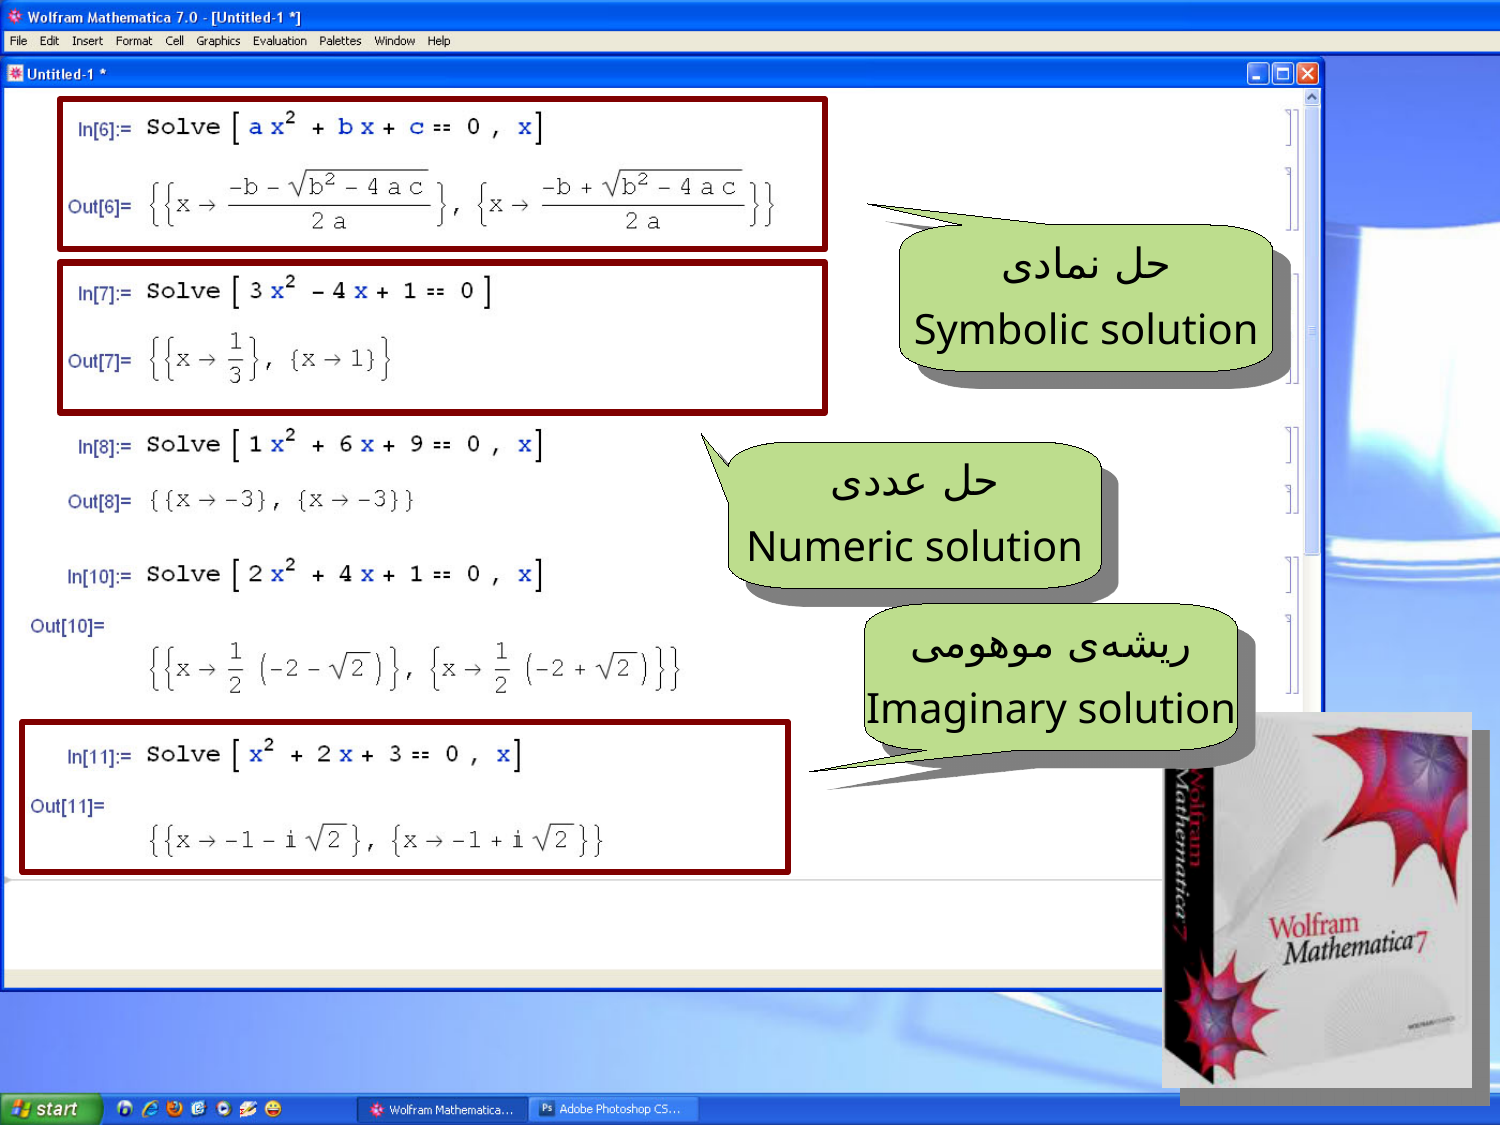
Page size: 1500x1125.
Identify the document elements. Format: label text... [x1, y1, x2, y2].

text_box ریشه‌ی موهومی Imaginary solution [809, 603, 1238, 772]
text_box حل نمادی Symbolic solution [867, 203, 1273, 372]
text_box حل عددی Numeric solution [701, 433, 1102, 589]
picture [0, 0, 1500, 1125]
